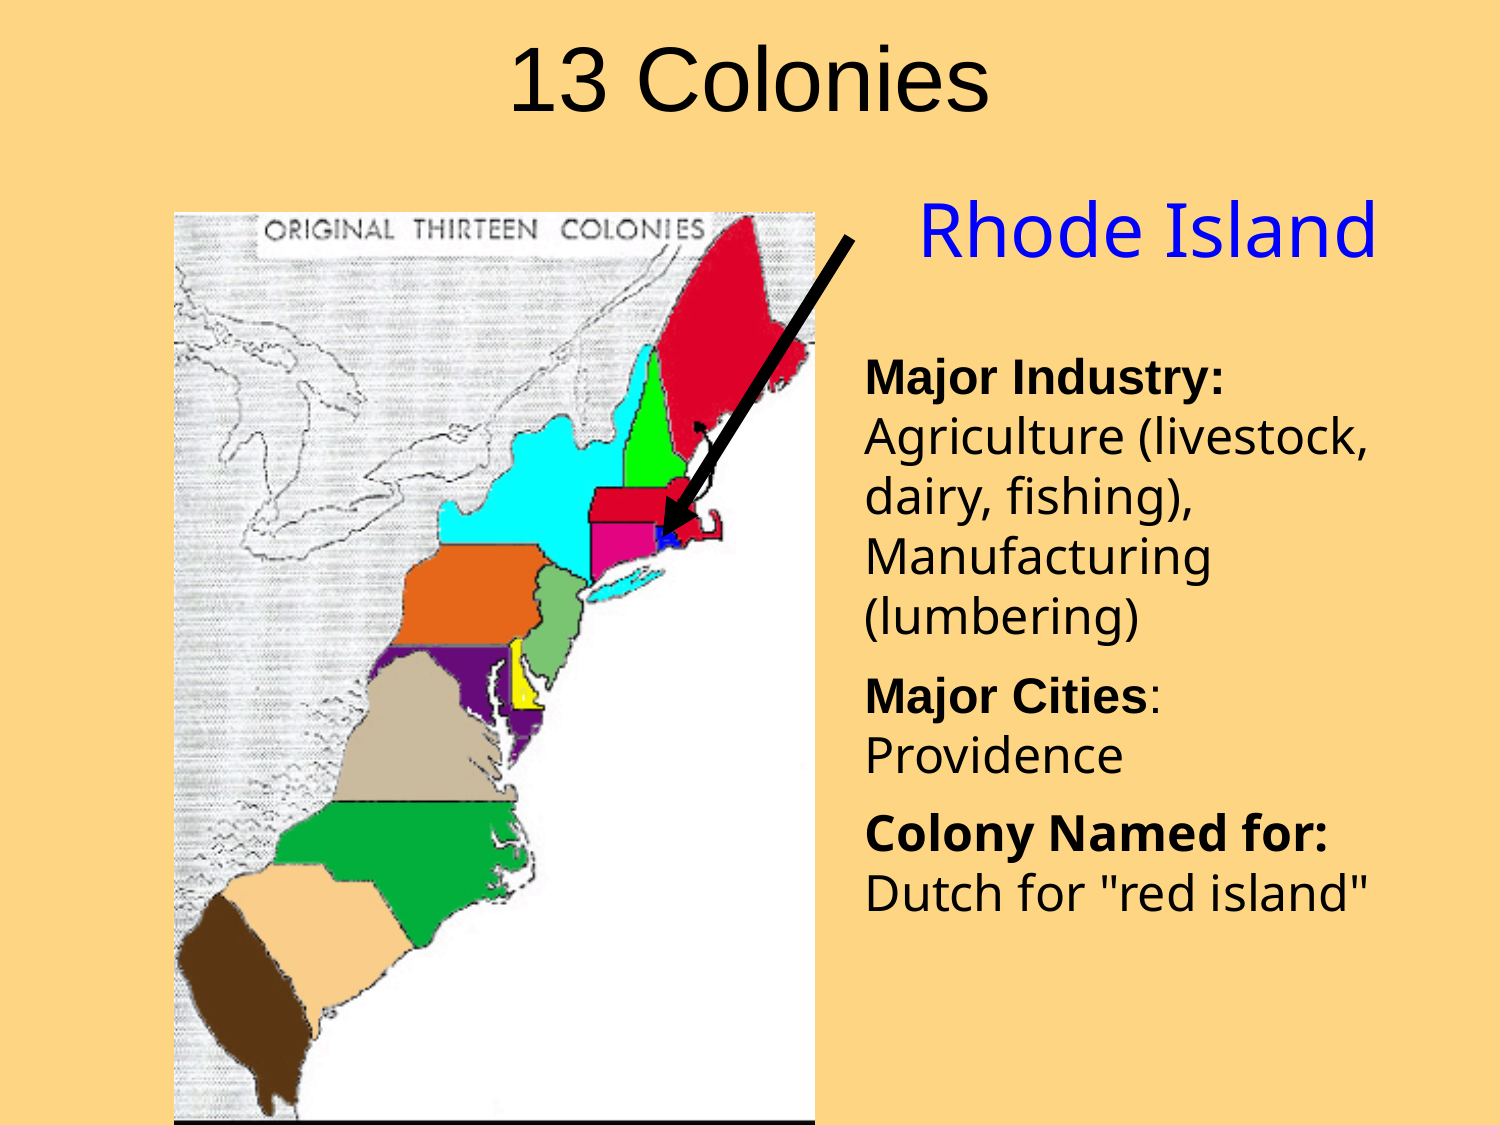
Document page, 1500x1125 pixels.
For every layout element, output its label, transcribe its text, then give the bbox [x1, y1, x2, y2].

text_box Rhode Island [879, 174, 1438, 282]
picture [174, 212, 815, 1125]
title 13 Colonies [75, 12, 1425, 200]
text_box Major Industry: Agriculture (livestock, dairy, fishing), Manufacturing (lumbering) Major Cities: Providence Colony Named for: Dutch for "red island" [849, 228, 1438, 938]
